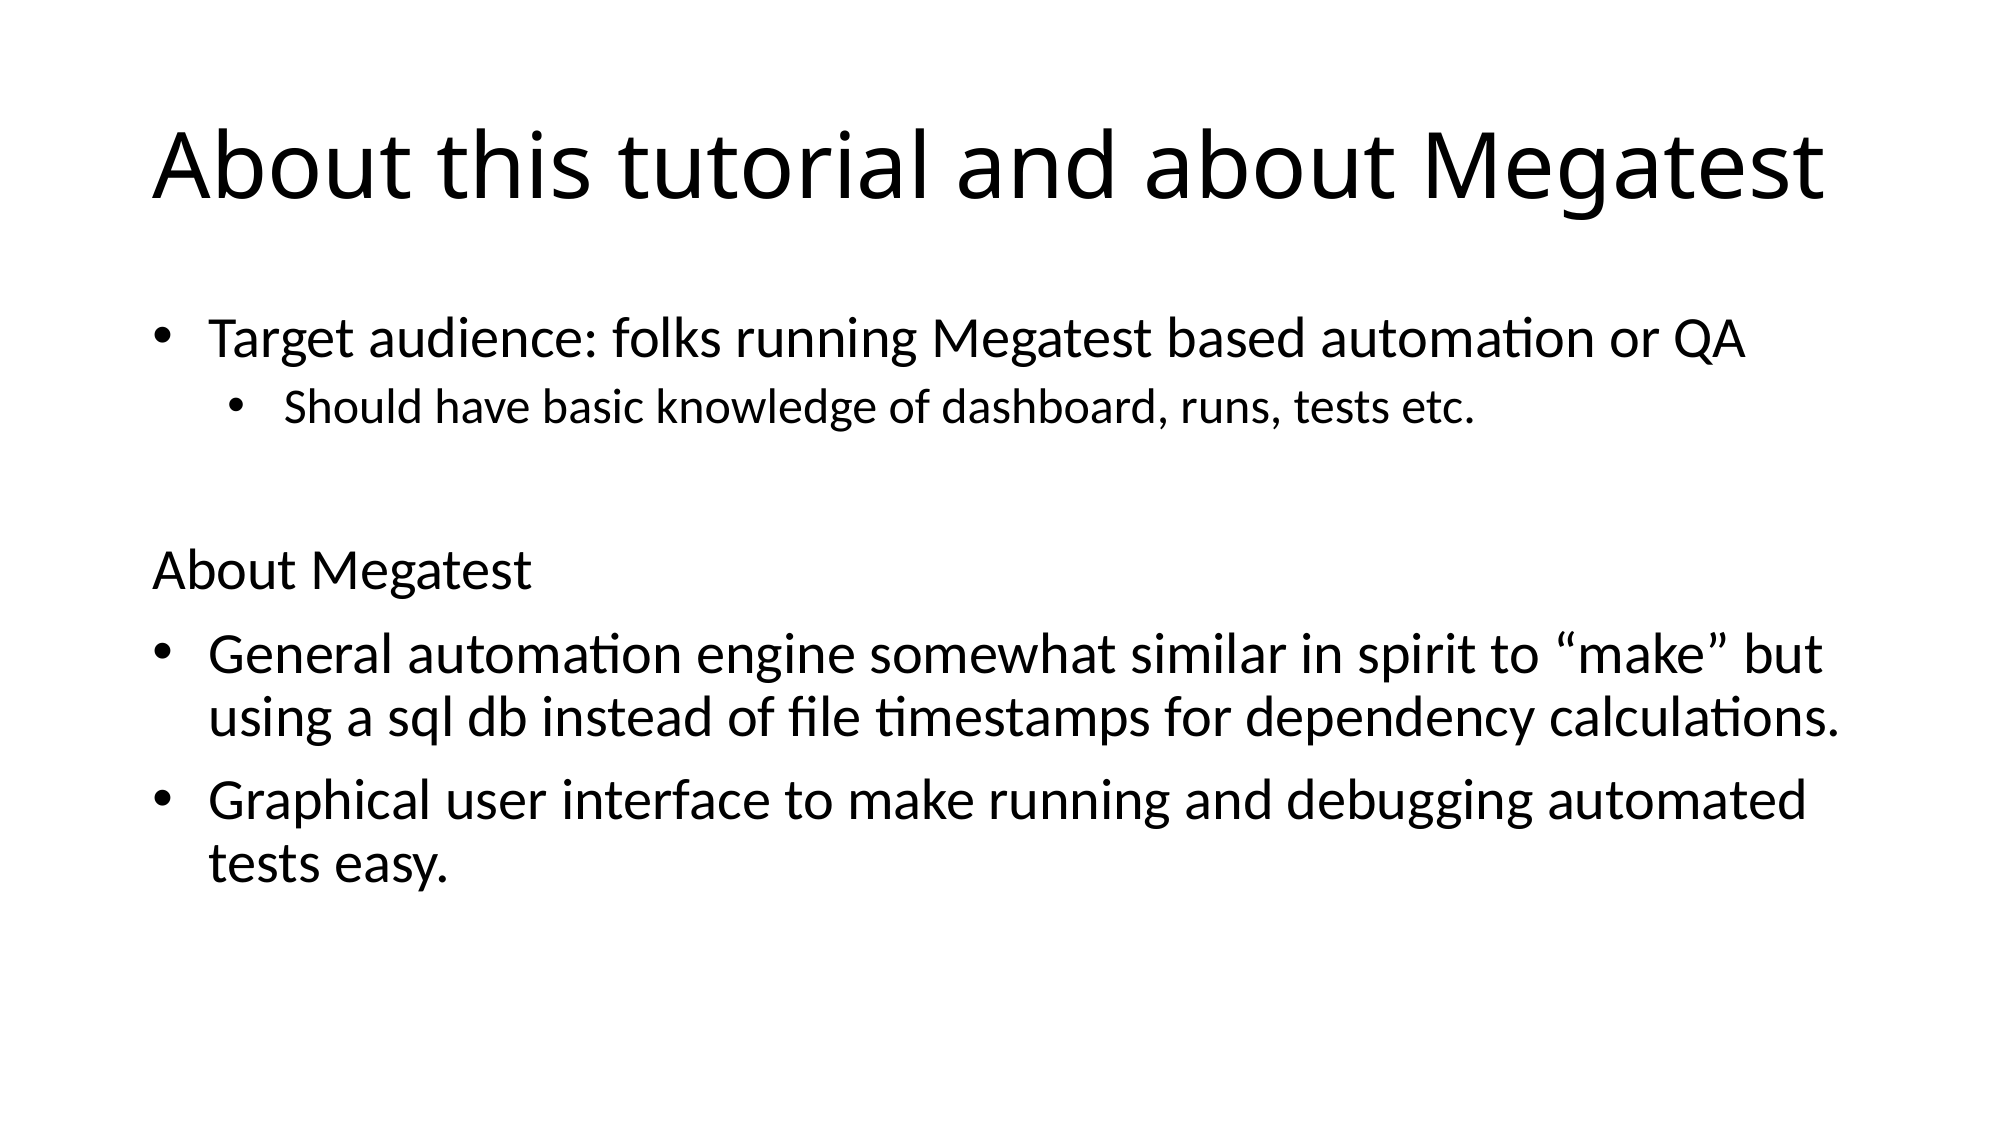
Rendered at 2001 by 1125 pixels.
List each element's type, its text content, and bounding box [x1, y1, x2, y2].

title About this tutorial and about Megatest [137, 59, 1863, 278]
list Target audience: folks running Megatest based automation or QA Should have basic knowledge of dashboard, runs, tests etc. About Megatest General automation engine somewhat similar in spirit to “make” but using a sql db instead of file timestamps for dependency calculations. Graphical user interface to make running and debugging automated tests easy. [137, 299, 1863, 1014]
